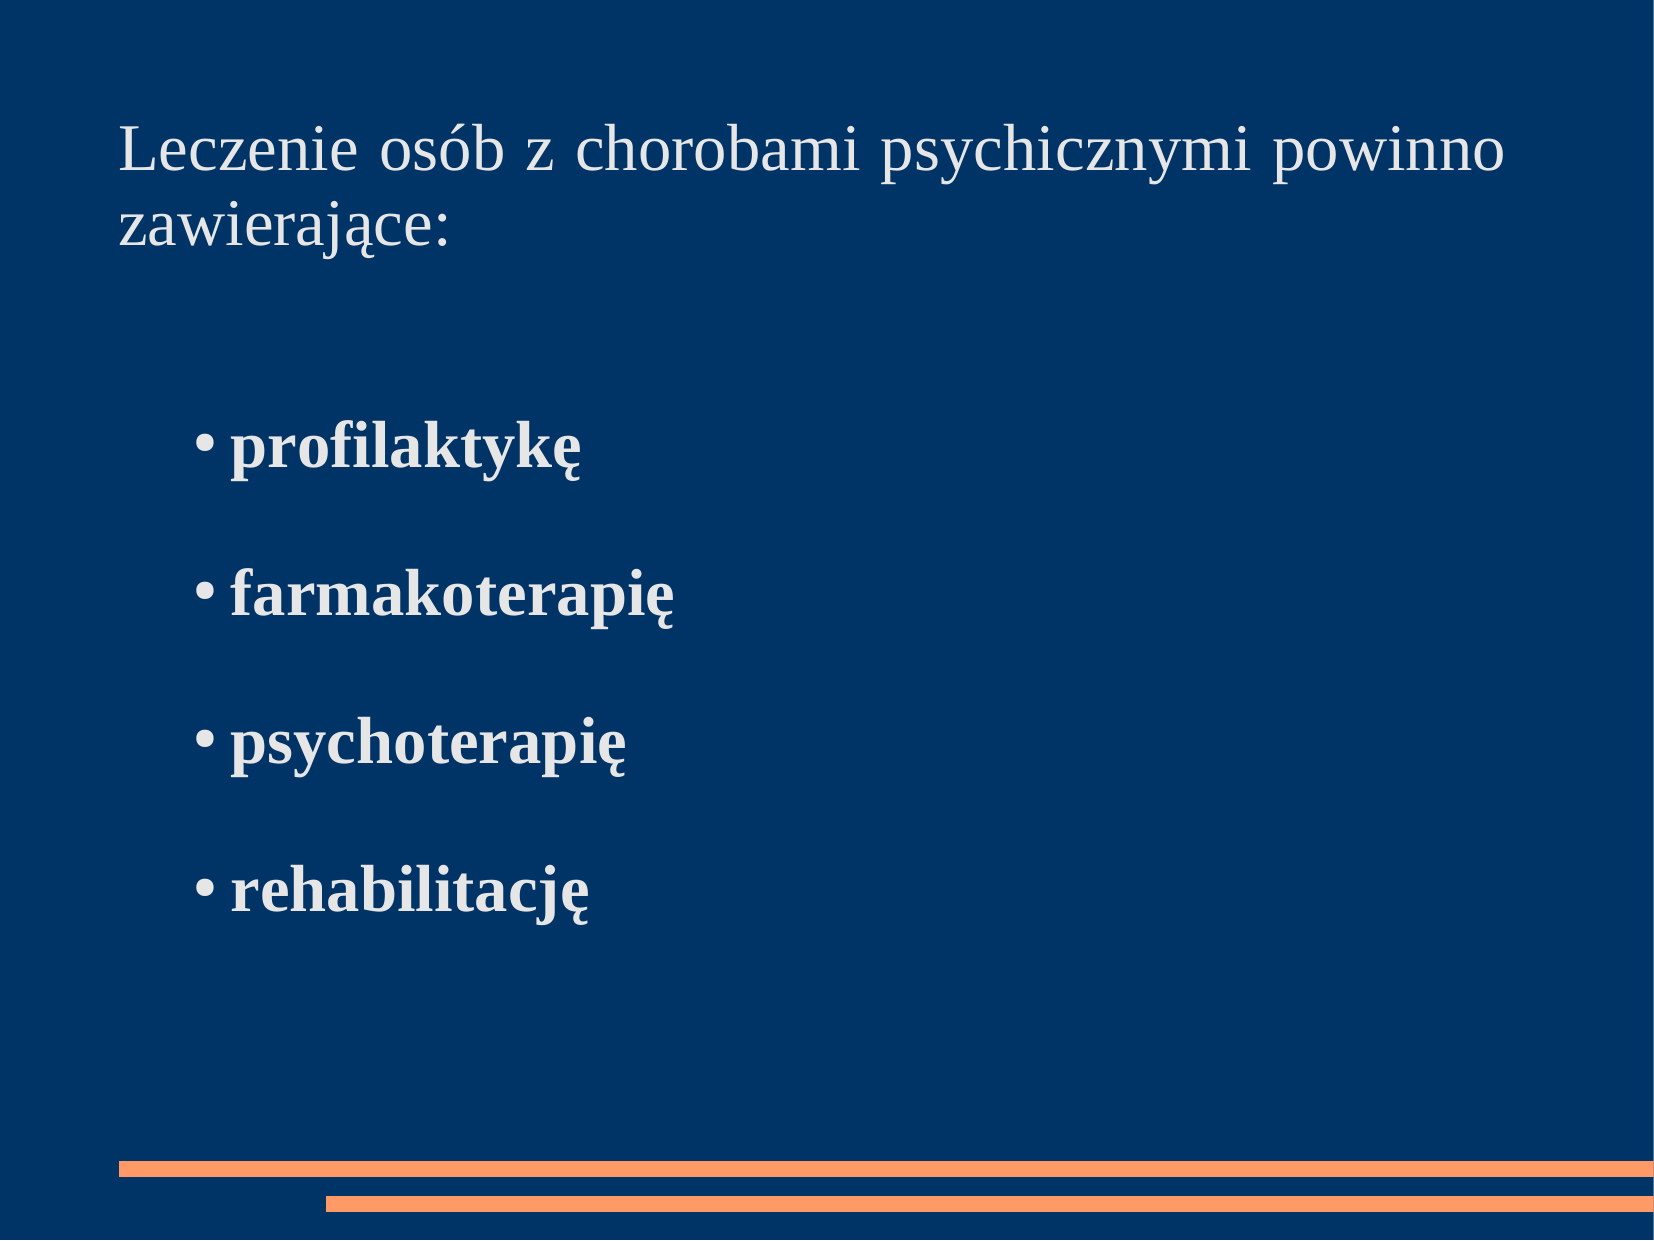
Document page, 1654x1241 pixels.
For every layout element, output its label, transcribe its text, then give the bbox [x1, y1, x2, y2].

list Leczenie osób z chorobami psychicznymi powinno zawierające: profilaktykę farmakoterapię psychoterapię rehabilitację [118, 111, 1558, 926]
